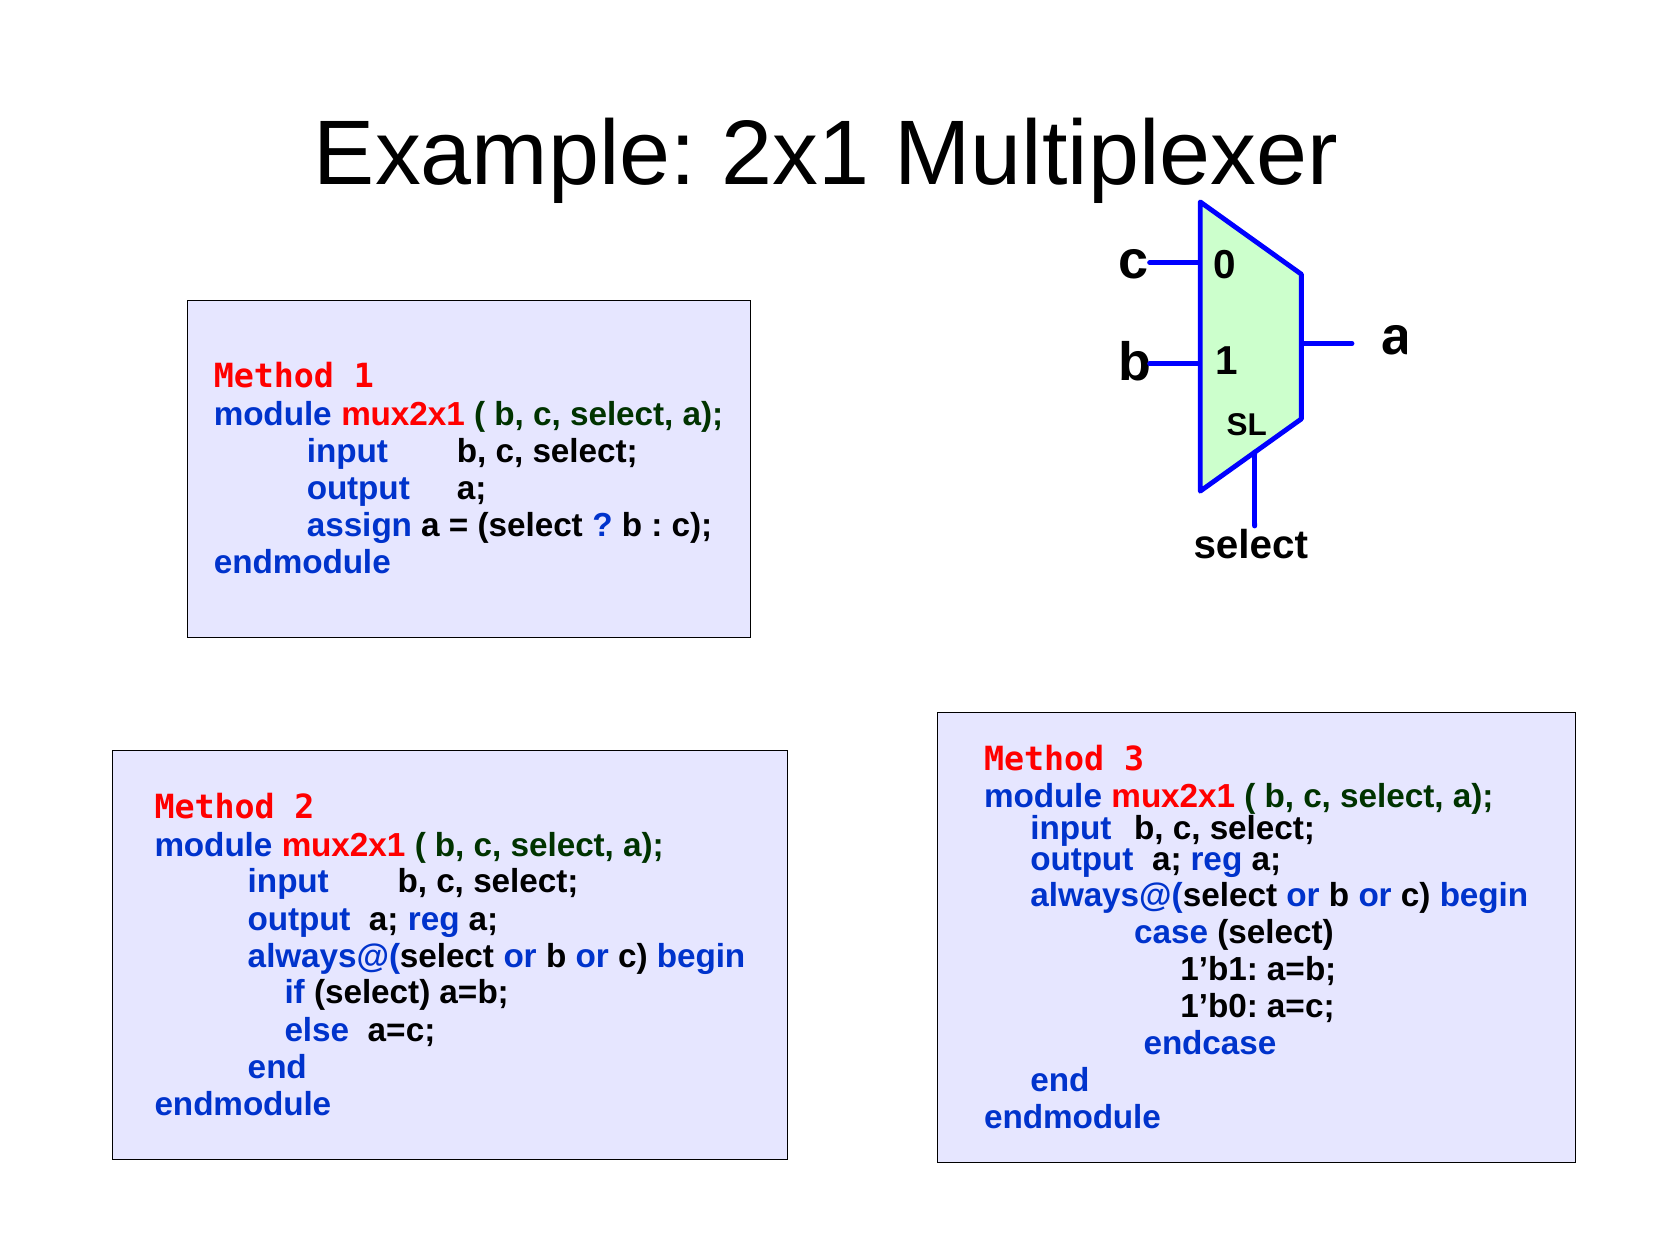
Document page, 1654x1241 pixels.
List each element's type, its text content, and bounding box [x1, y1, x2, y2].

title Example: 2x1 Multiplexer [82, 56, 1571, 250]
text_box Method 3 module mux2x1 ( b, c, select, a); input b, c, select; output a; reg a; always@(select or b or c) begin case (select) 1’b1: a=b; 1’b0: a=c; endcase end endmodule [937, 712, 1576, 1163]
chart [1115, 196, 1407, 573]
text_box Method 2 module mux2x1 ( b, c, select, a); input b, c, select; output a; reg a; always@(select or b or c) begin if (select) a=b; else a=c; end endmodule [112, 750, 788, 1160]
text_box Method 1 module mux2x1 ( b, c, select, a); input b, c, select; output a; assign a = (select ? b : c); endmodule [187, 300, 751, 638]
